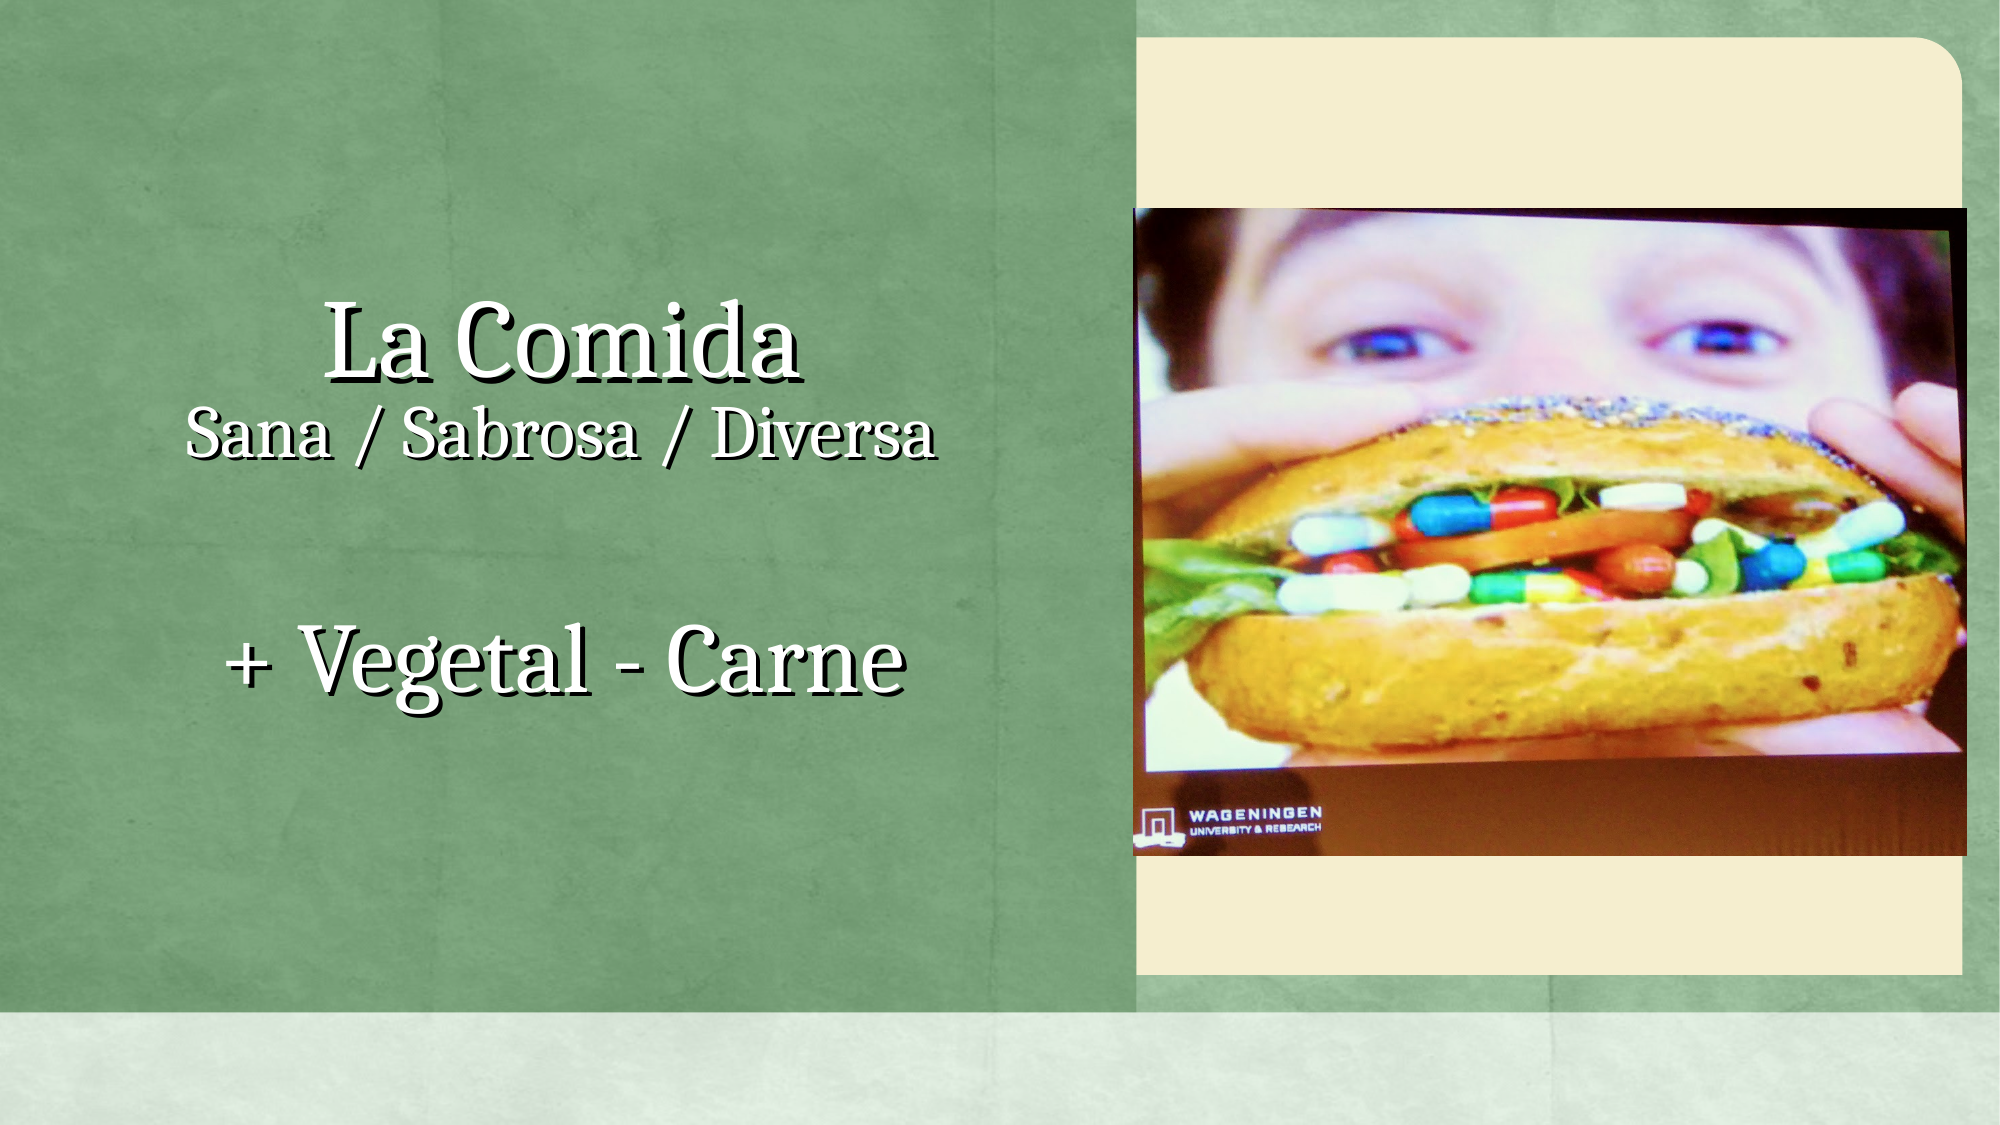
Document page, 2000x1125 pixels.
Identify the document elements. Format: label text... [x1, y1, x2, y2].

picture [1133, 208, 1967, 856]
title La Comida Sana / Sabrosa / Diversa + Vegetal - Carne [87, 208, 1038, 809]
